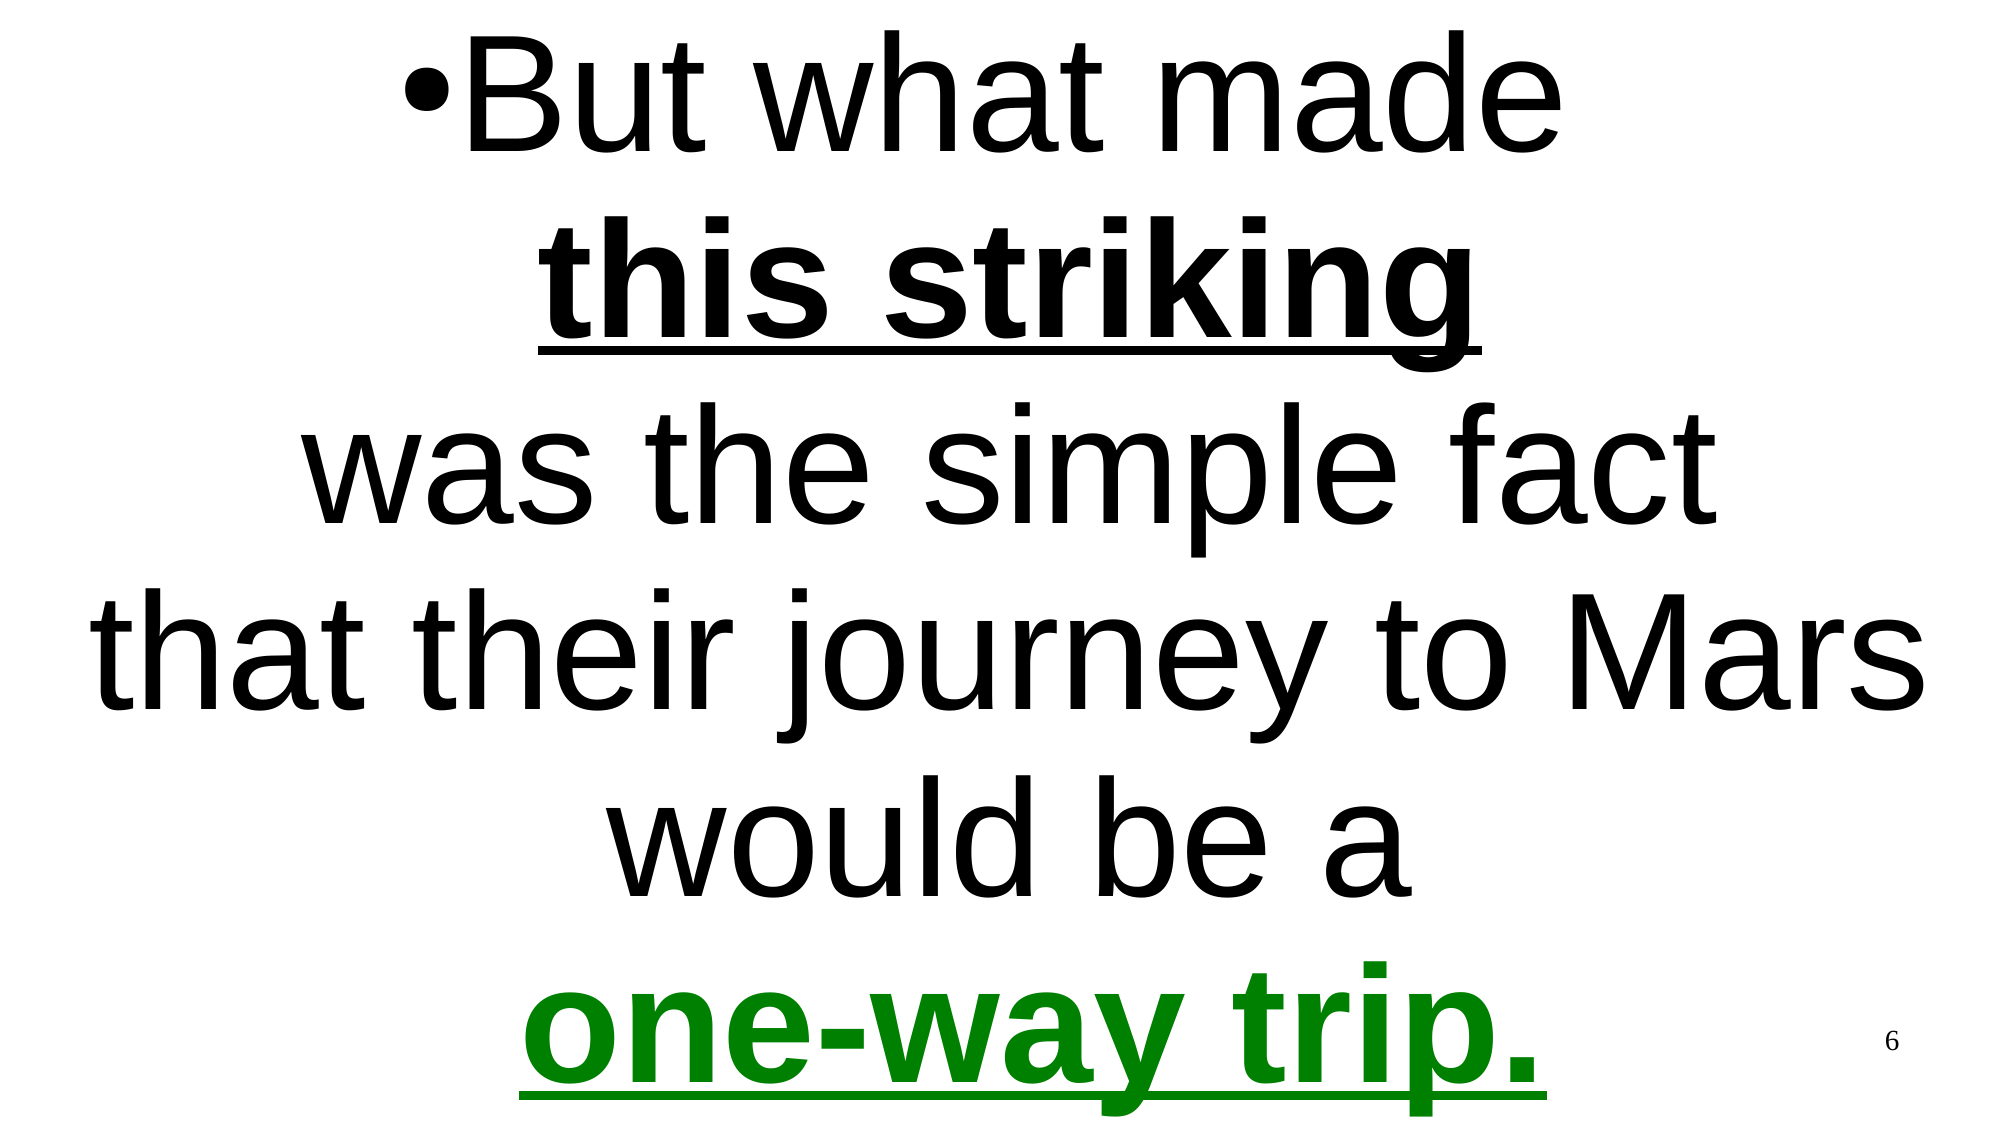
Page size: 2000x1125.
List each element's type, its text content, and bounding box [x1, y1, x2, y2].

list But what made this striking was the simple fact that their journey to Mars would be a one-way trip. [0, 0, 1996, 1123]
